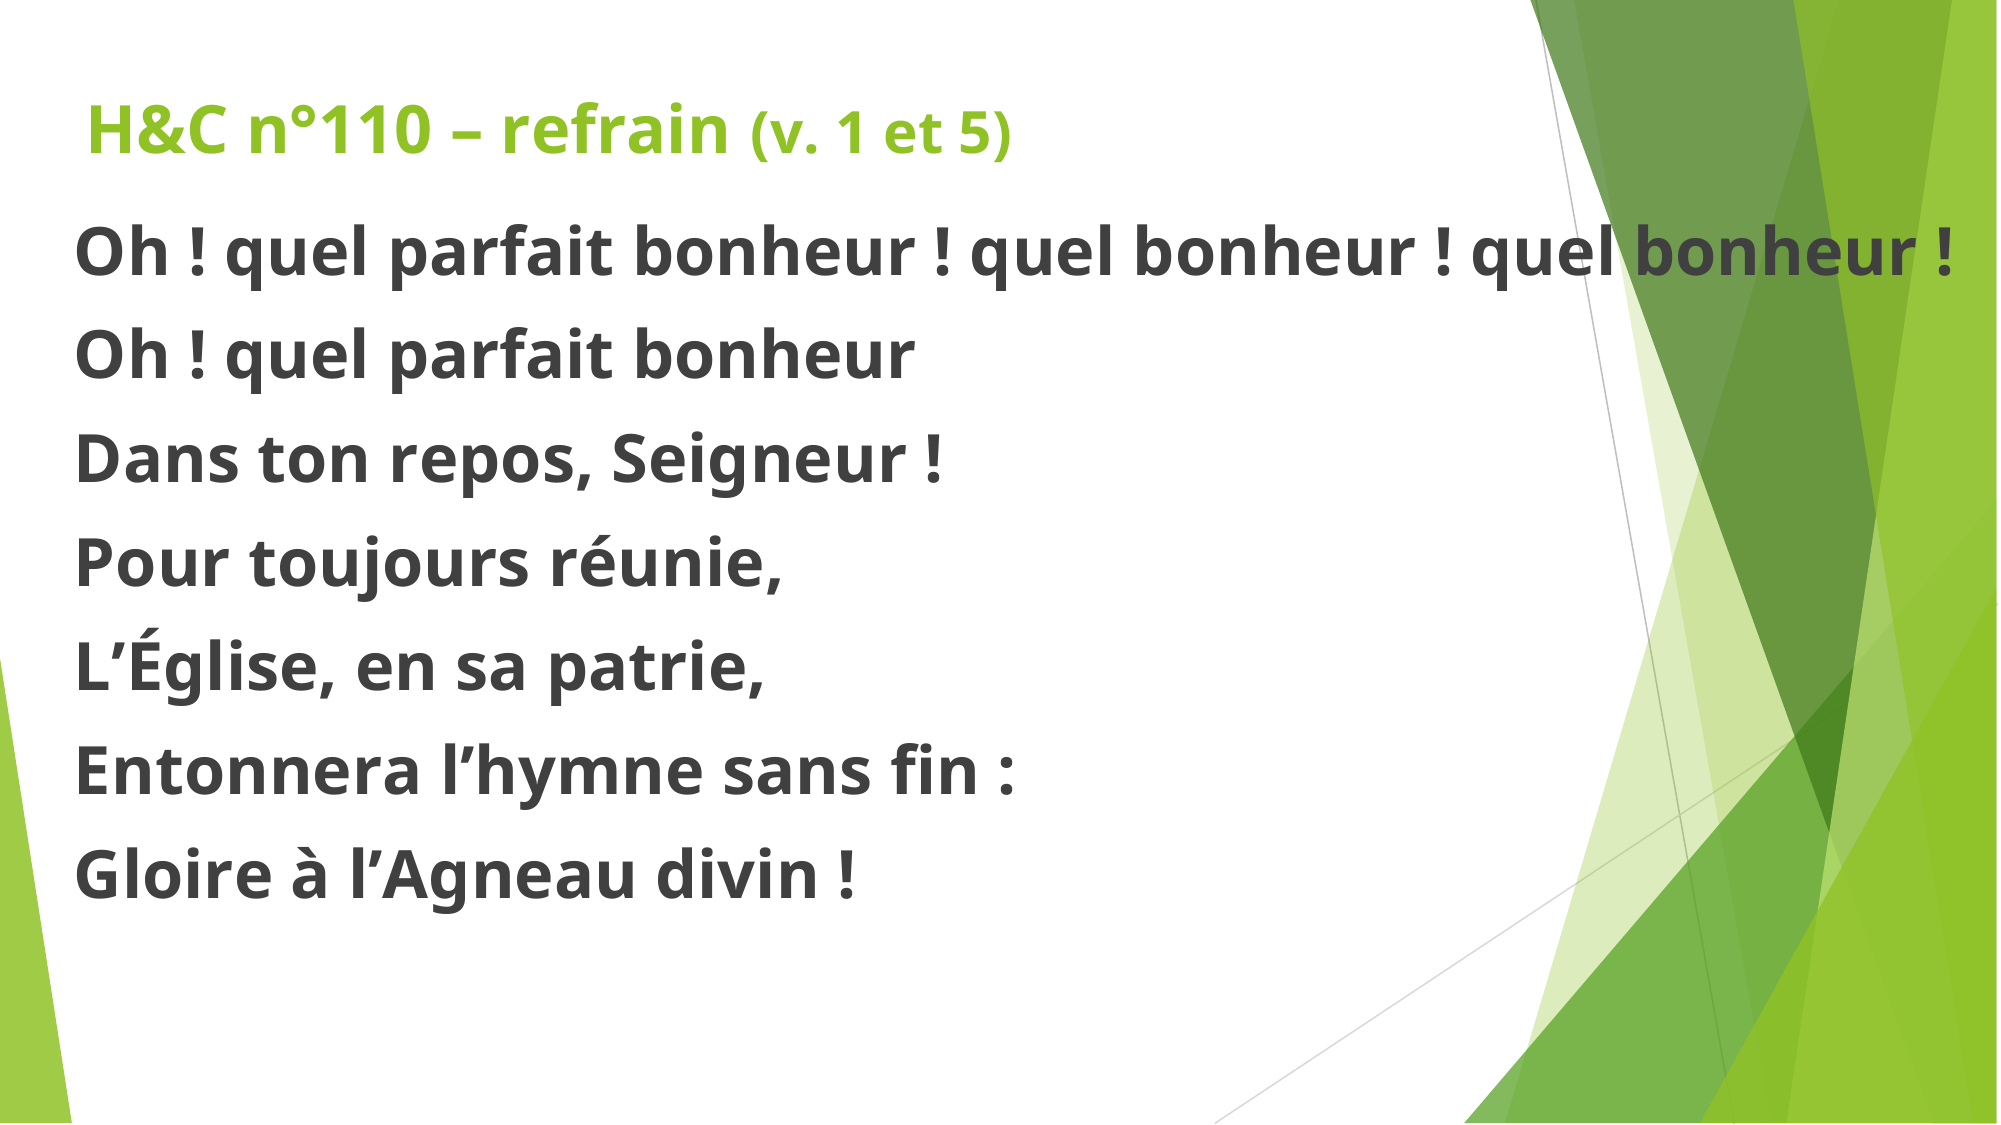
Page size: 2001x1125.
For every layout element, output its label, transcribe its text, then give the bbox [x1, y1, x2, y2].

text_box H&C n°110 – refrain (v. 1 et 5) [70, 70, 1276, 178]
text_box Oh ! quel parfait bonheur ! quel bonheur ! quel bonheur ! Oh ! quel parfait bonheur Dans ton repos, Seigneur ! Pour toujours réunie, L’Église, en sa patrie, Entonnera l’hymne sans fin : Gloire à l’Agneau divin ! [59, 188, 2001, 1075]
